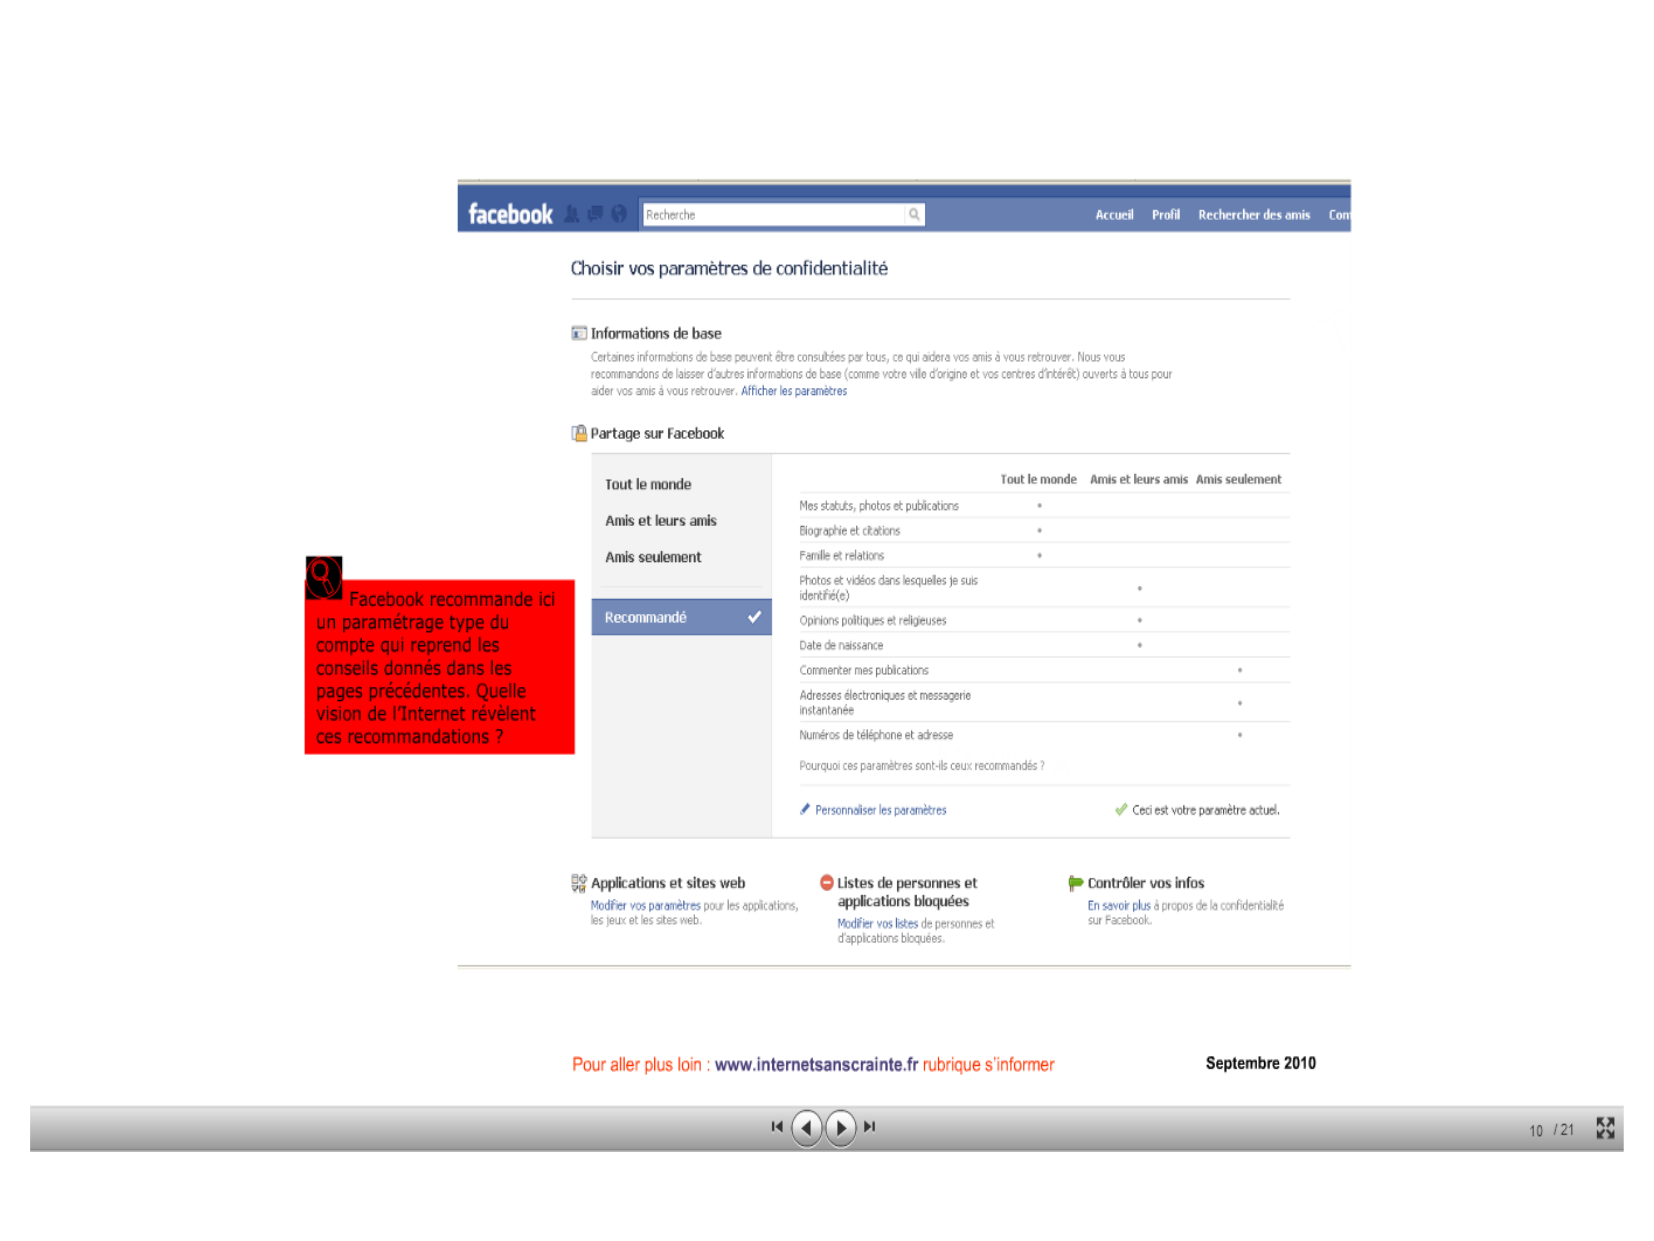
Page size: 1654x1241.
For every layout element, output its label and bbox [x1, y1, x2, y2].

picture [29, 74, 1625, 1152]
